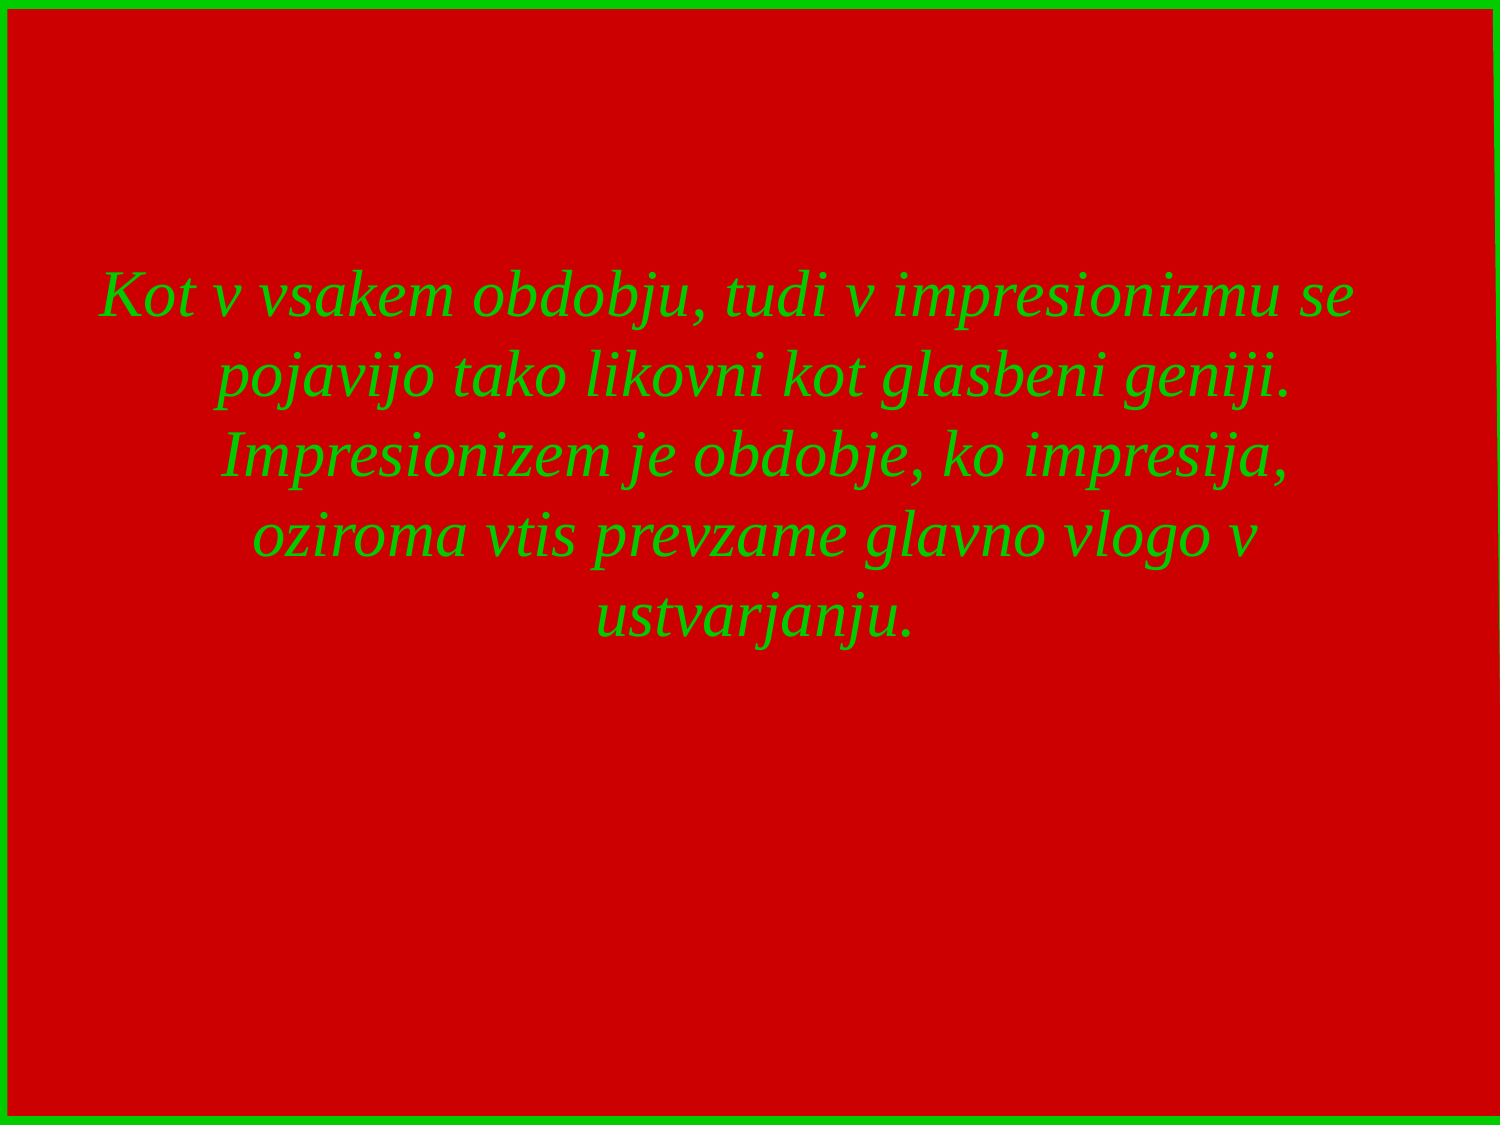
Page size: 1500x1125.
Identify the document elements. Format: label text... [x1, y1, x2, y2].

list Kot v vsakem obdobju, tudi v impresionizmu se pojavijo tako likovni kot glasbeni geniji. Impresionizem je obdobje, ko impresija, oziroma vtis prevzame glavno vlogo v ustvarjanju. [53, 148, 1404, 892]
